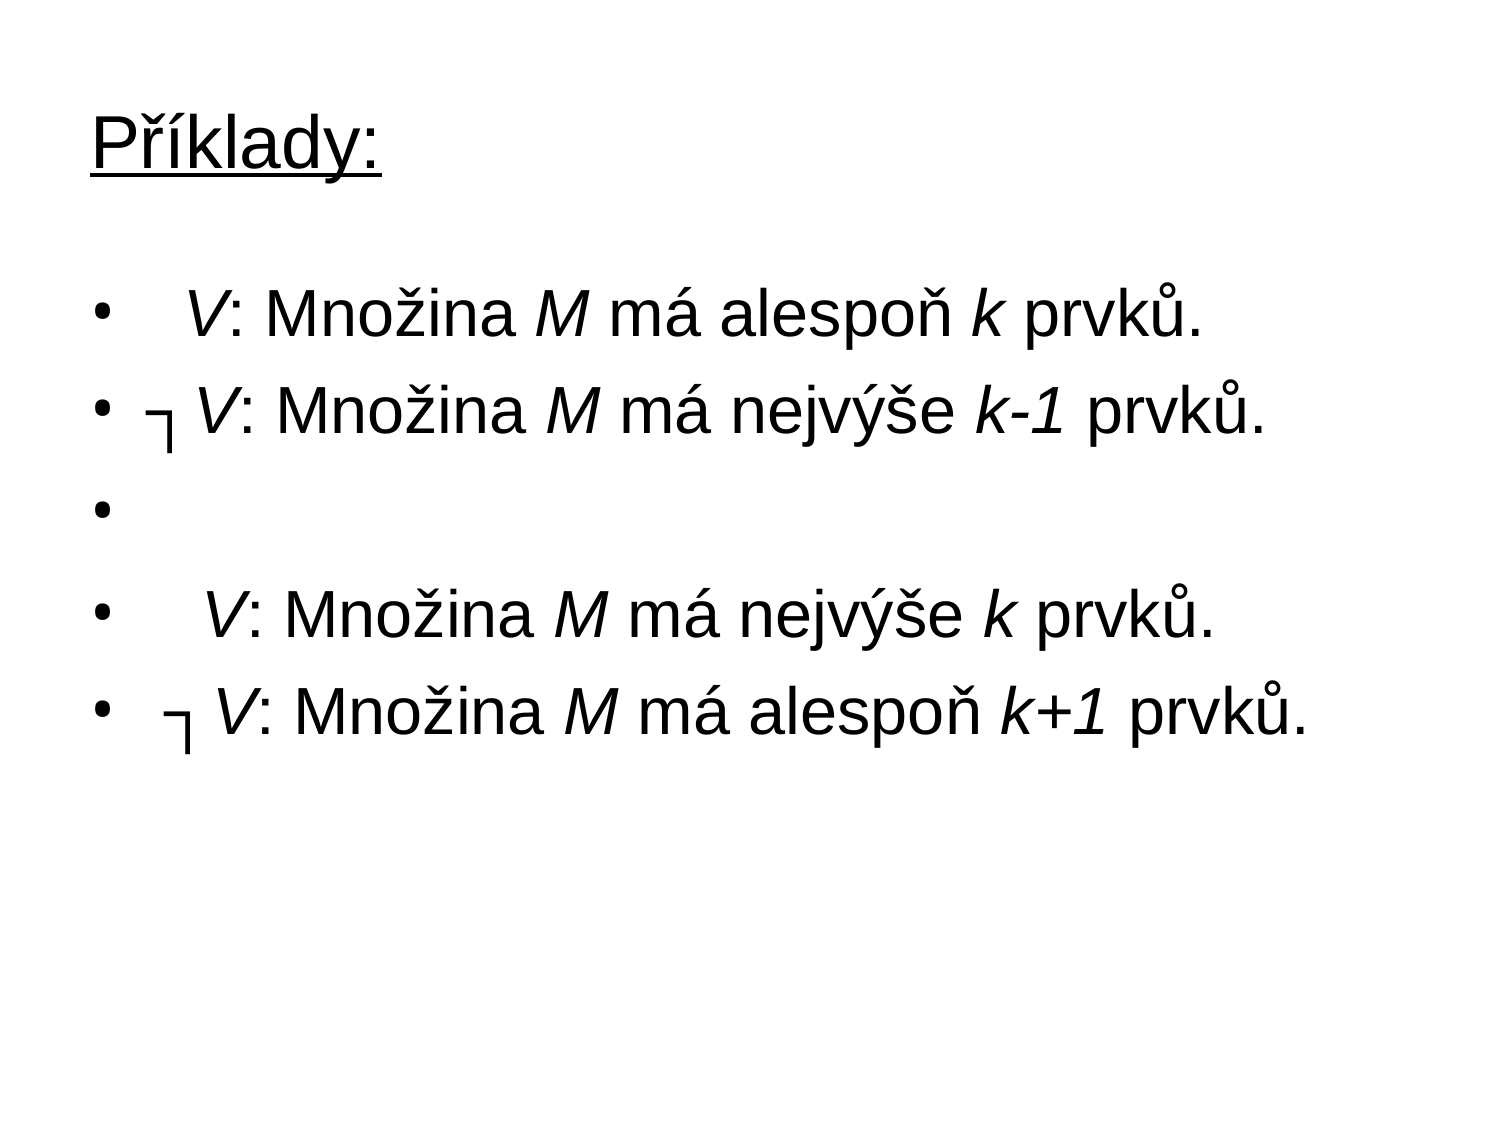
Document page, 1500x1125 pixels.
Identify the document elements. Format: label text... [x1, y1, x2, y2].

list V: Množina M má alespoň k prvků. ┐V: Množina M má nejvýše k-1 prvků. V: Množina M má nejvýše k prvků. ┐V: Množina M má alespoň k+1 prvků. [75, 262, 1426, 1005]
title Příklady: [75, 45, 1426, 233]
